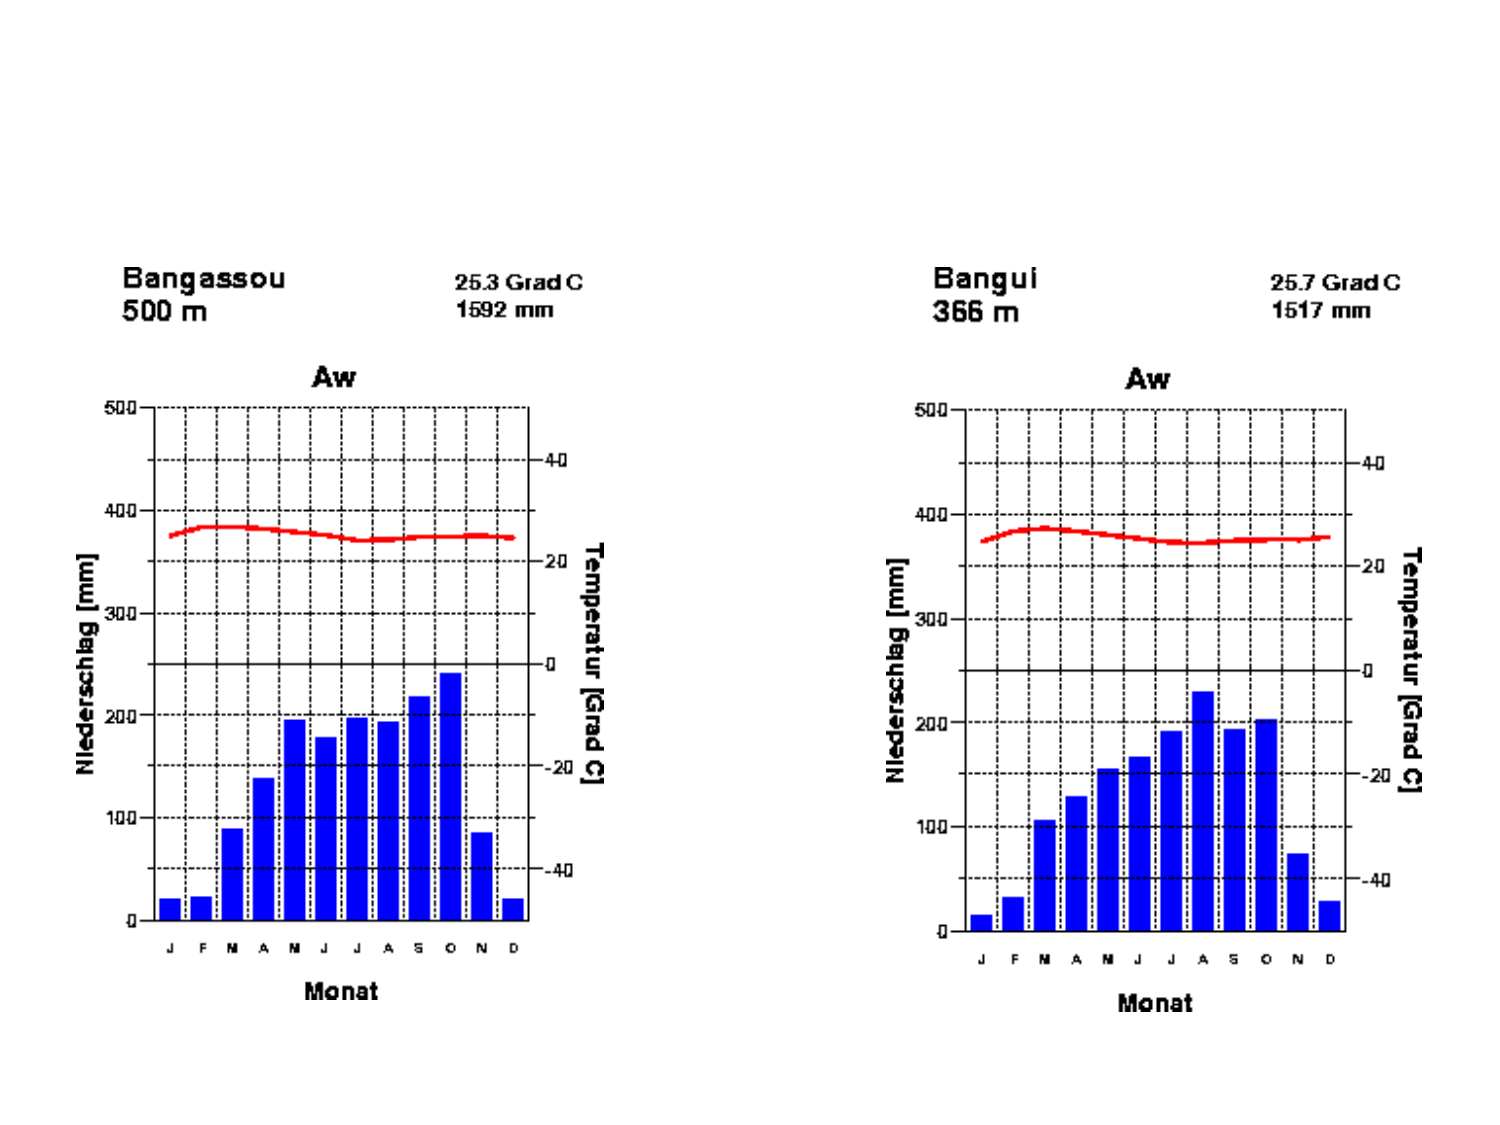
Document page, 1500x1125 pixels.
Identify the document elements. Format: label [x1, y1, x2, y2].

picture [76, 267, 604, 1000]
picture [886, 267, 1422, 1012]
